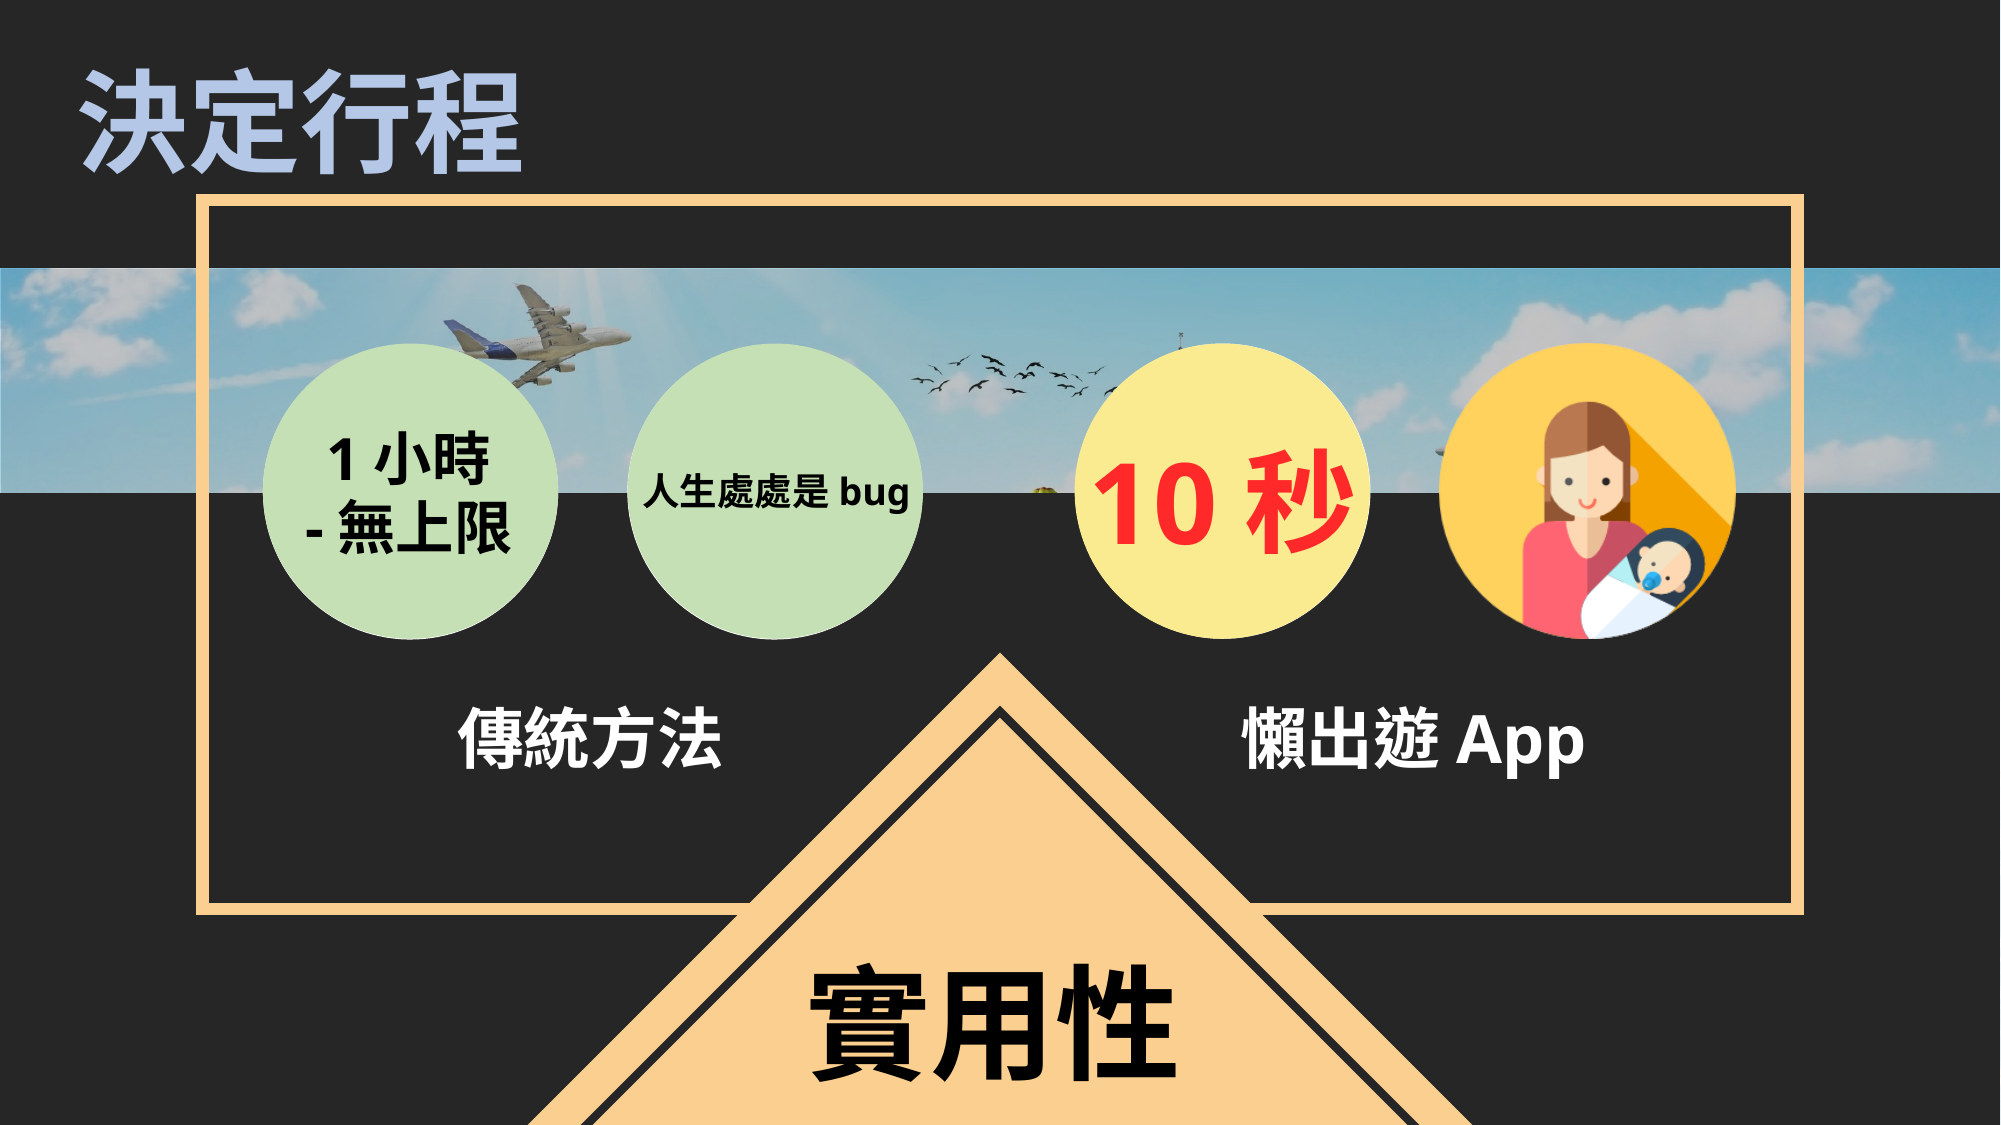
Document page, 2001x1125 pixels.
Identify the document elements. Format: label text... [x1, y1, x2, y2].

text_box 人生處處是bug [627, 460, 920, 522]
text_box 傳統方法 [442, 689, 750, 786]
text_box [594, 719, 1406, 1125]
text_box 10秒 [1074, 424, 1377, 576]
text_box 懶出遊App [1225, 689, 1607, 786]
text_box 決定行程 [60, 44, 559, 197]
text_box 1小時 -無上限 [291, 414, 526, 571]
text_box 實用性 [790, 938, 1210, 1105]
text_box [0, 0, 2000, 1125]
picture [1439, 343, 1736, 639]
